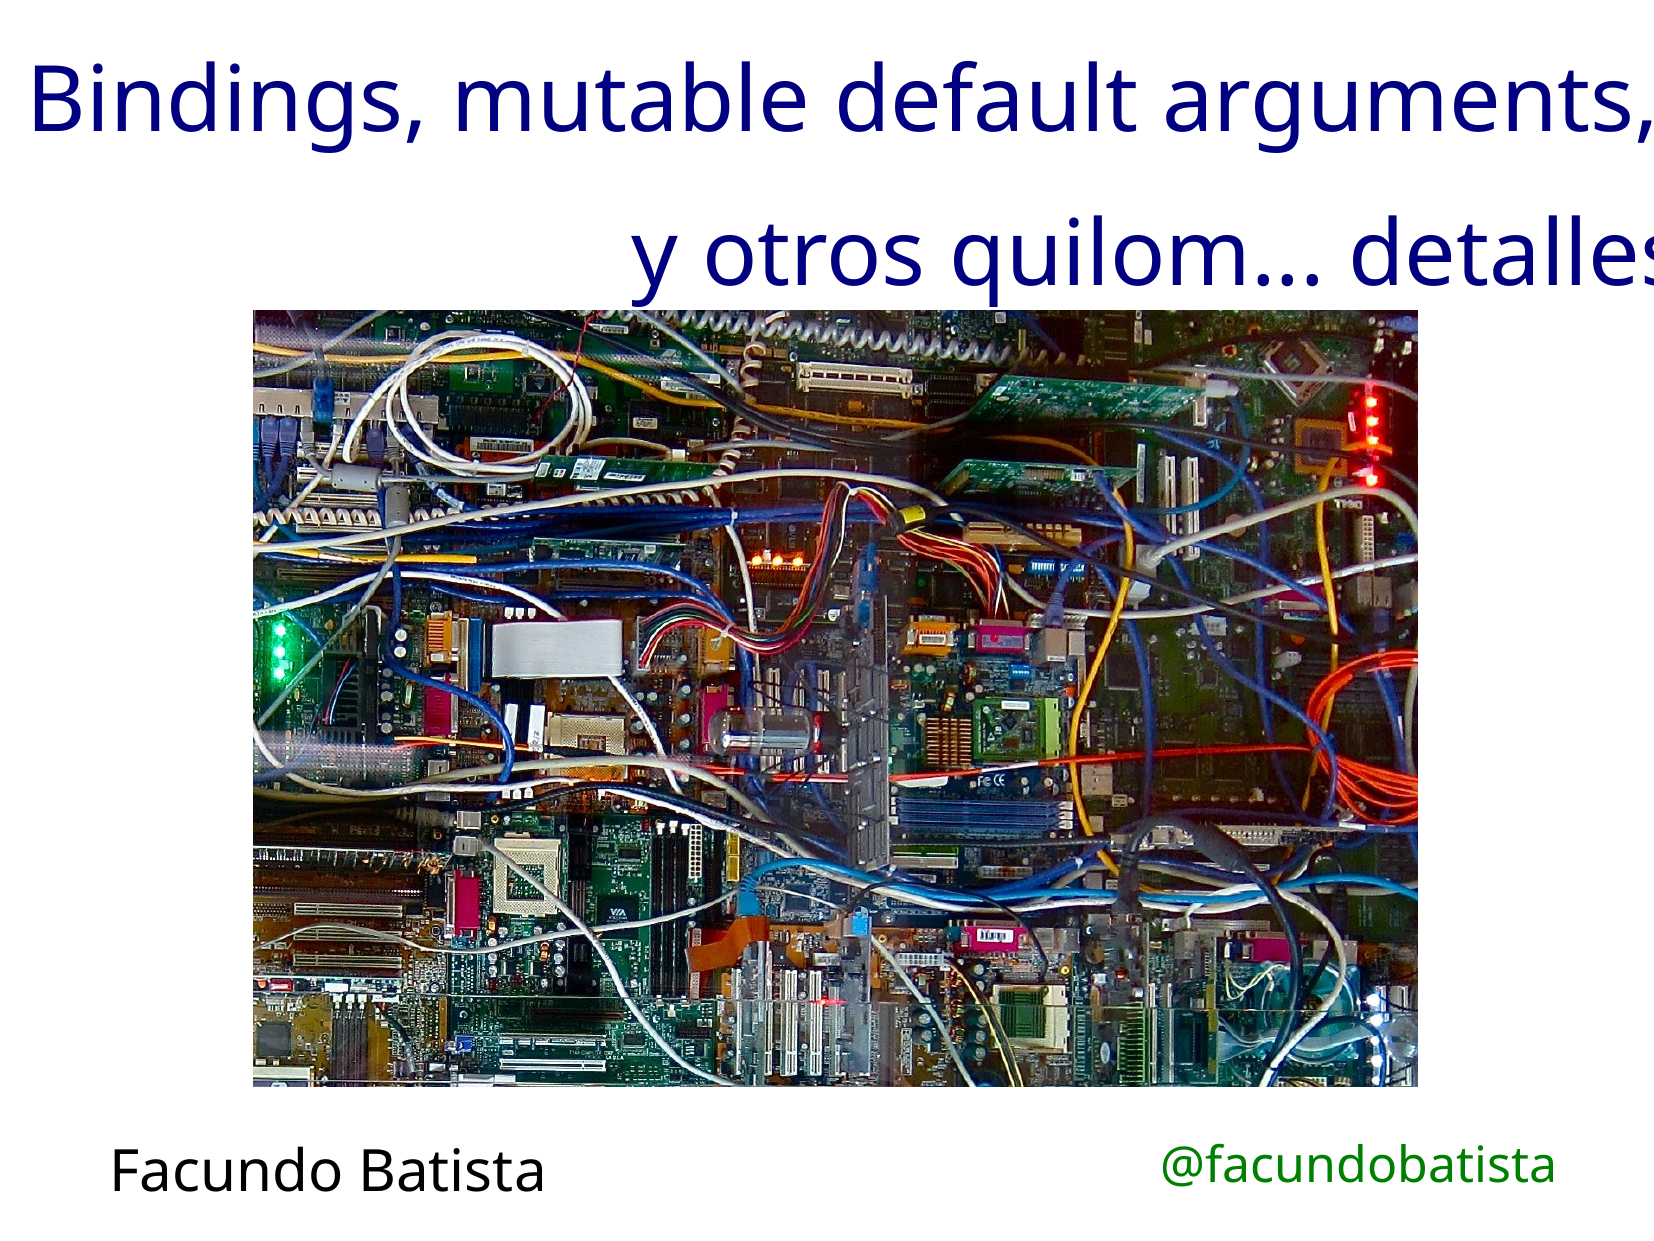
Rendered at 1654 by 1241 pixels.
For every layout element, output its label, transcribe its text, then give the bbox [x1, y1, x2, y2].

text_box Facundo Batista [94, 1122, 886, 1217]
text_box Bindings, mutable default arguments, y otros quilom... detalles [11, 25, 1654, 276]
text_box @facundobatista [1145, 1122, 1583, 1241]
picture [253, 310, 1418, 1087]
